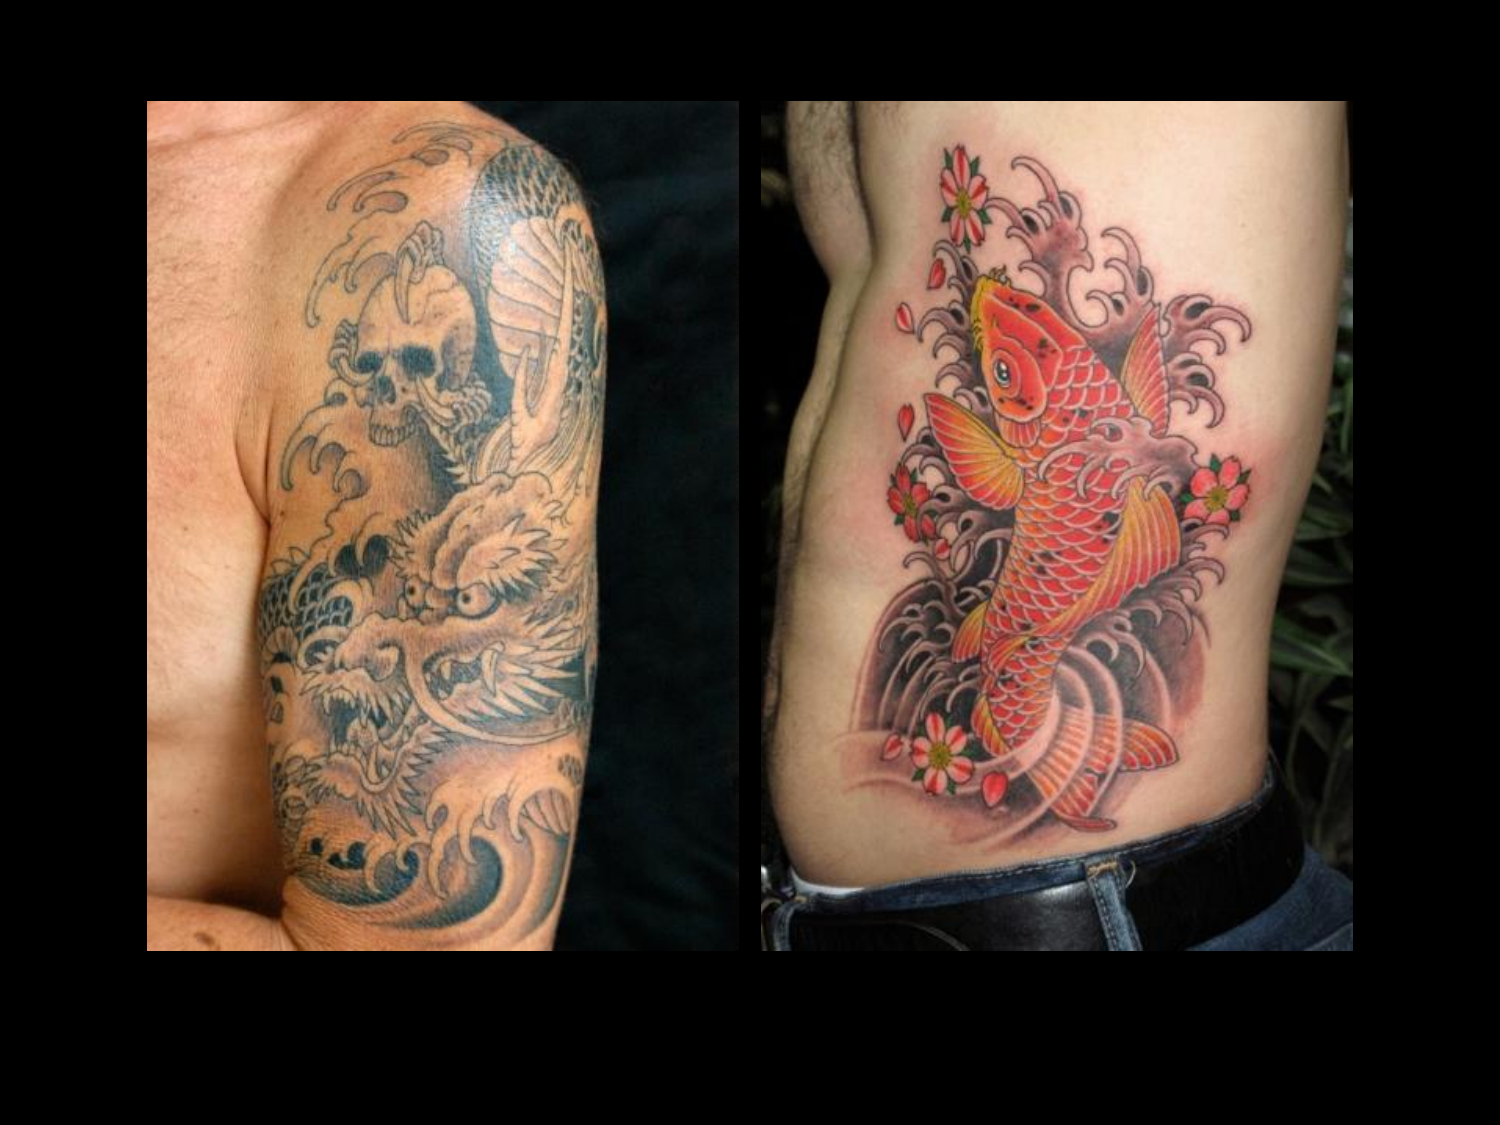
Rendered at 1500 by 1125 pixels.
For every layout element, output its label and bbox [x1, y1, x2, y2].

picture [147, 101, 739, 951]
picture [761, 101, 1353, 951]
